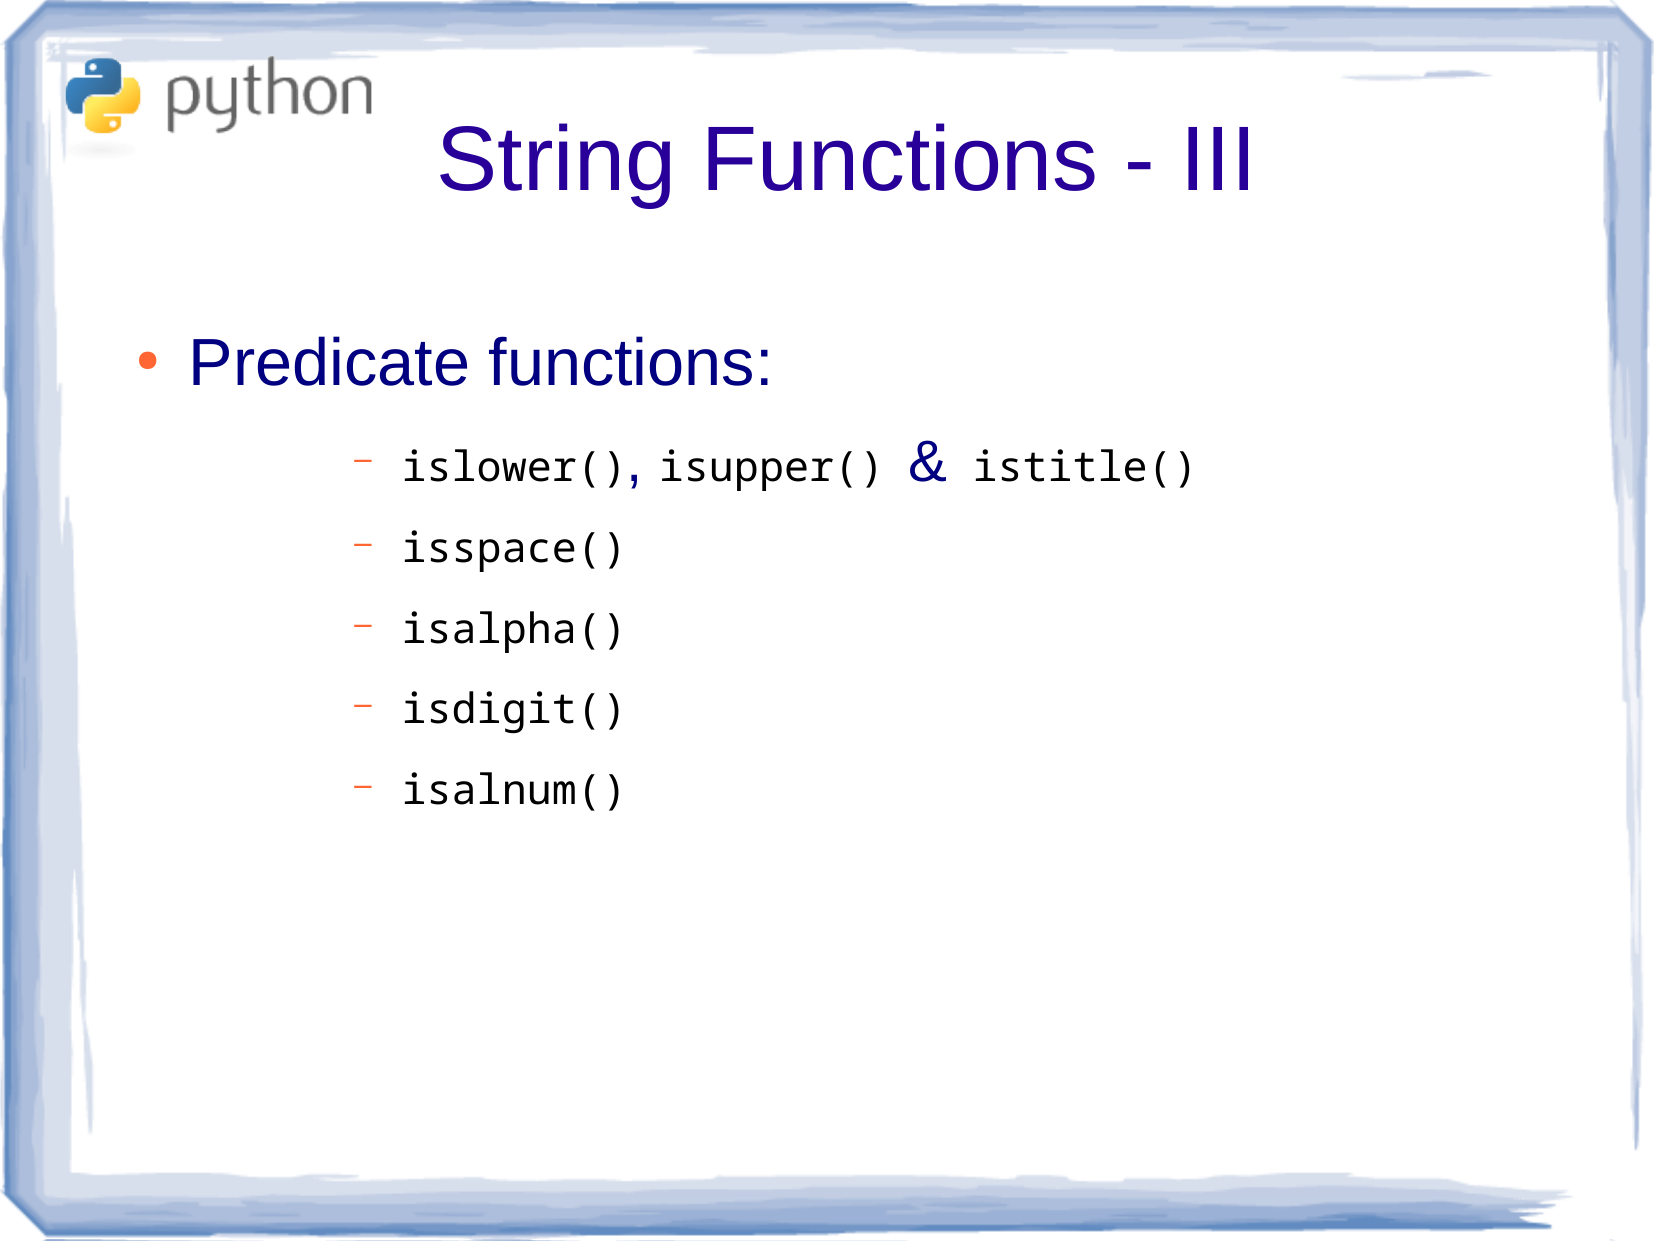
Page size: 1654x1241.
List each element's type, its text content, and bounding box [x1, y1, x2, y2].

title String Functions - III [86, 55, 1576, 263]
picture [0, 0, 1654, 1241]
list Predicate functions: islower(), isupper() & istitle() isspace() isalpha() isdigit() isalnum() [118, 324, 1571, 990]
